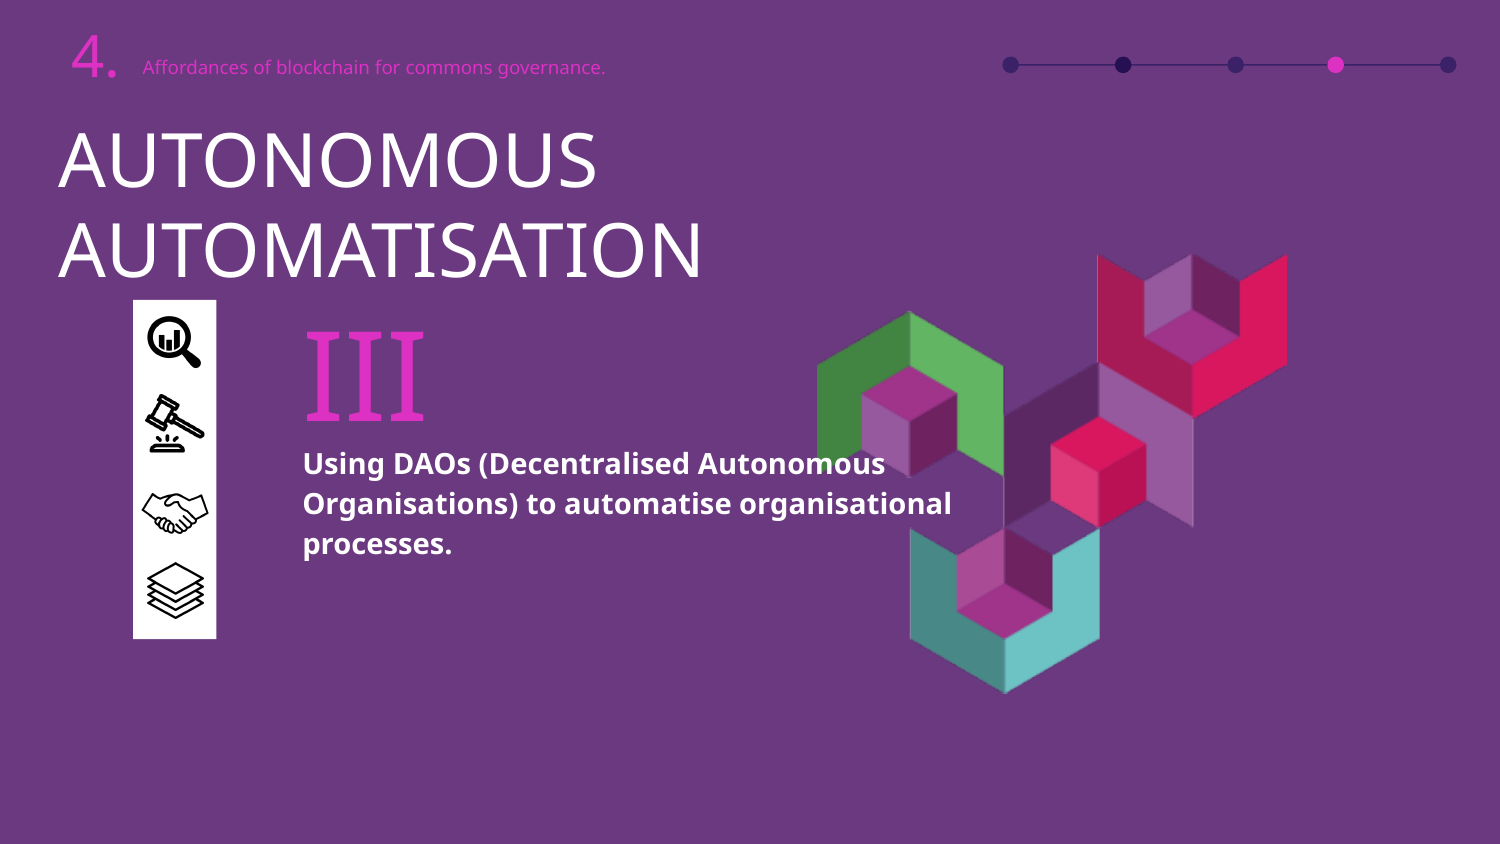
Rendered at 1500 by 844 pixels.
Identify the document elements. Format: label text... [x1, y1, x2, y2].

subtitle Using DAOs (Decentralised Autonomous Organisations) to automatise organisational processes. [287, 424, 972, 581]
text_box [1114, 56, 1132, 74]
text_box [1439, 56, 1457, 74]
text_box Affordances of blockchain for commons governance. [127, 40, 987, 89]
text_box 4. [56, 4, 165, 111]
text_box [1002, 56, 1019, 74]
text_box [1227, 56, 1244, 74]
picture [141, 476, 209, 545]
text_box AUTONOMOUS AUTOMATISATION [43, 97, 863, 305]
picture [817, 254, 1287, 694]
picture [140, 308, 208, 376]
text_box III [287, 281, 489, 424]
text_box [133, 299, 217, 640]
picture [136, 384, 212, 459]
picture [147, 562, 204, 619]
text_box [1327, 56, 1345, 74]
